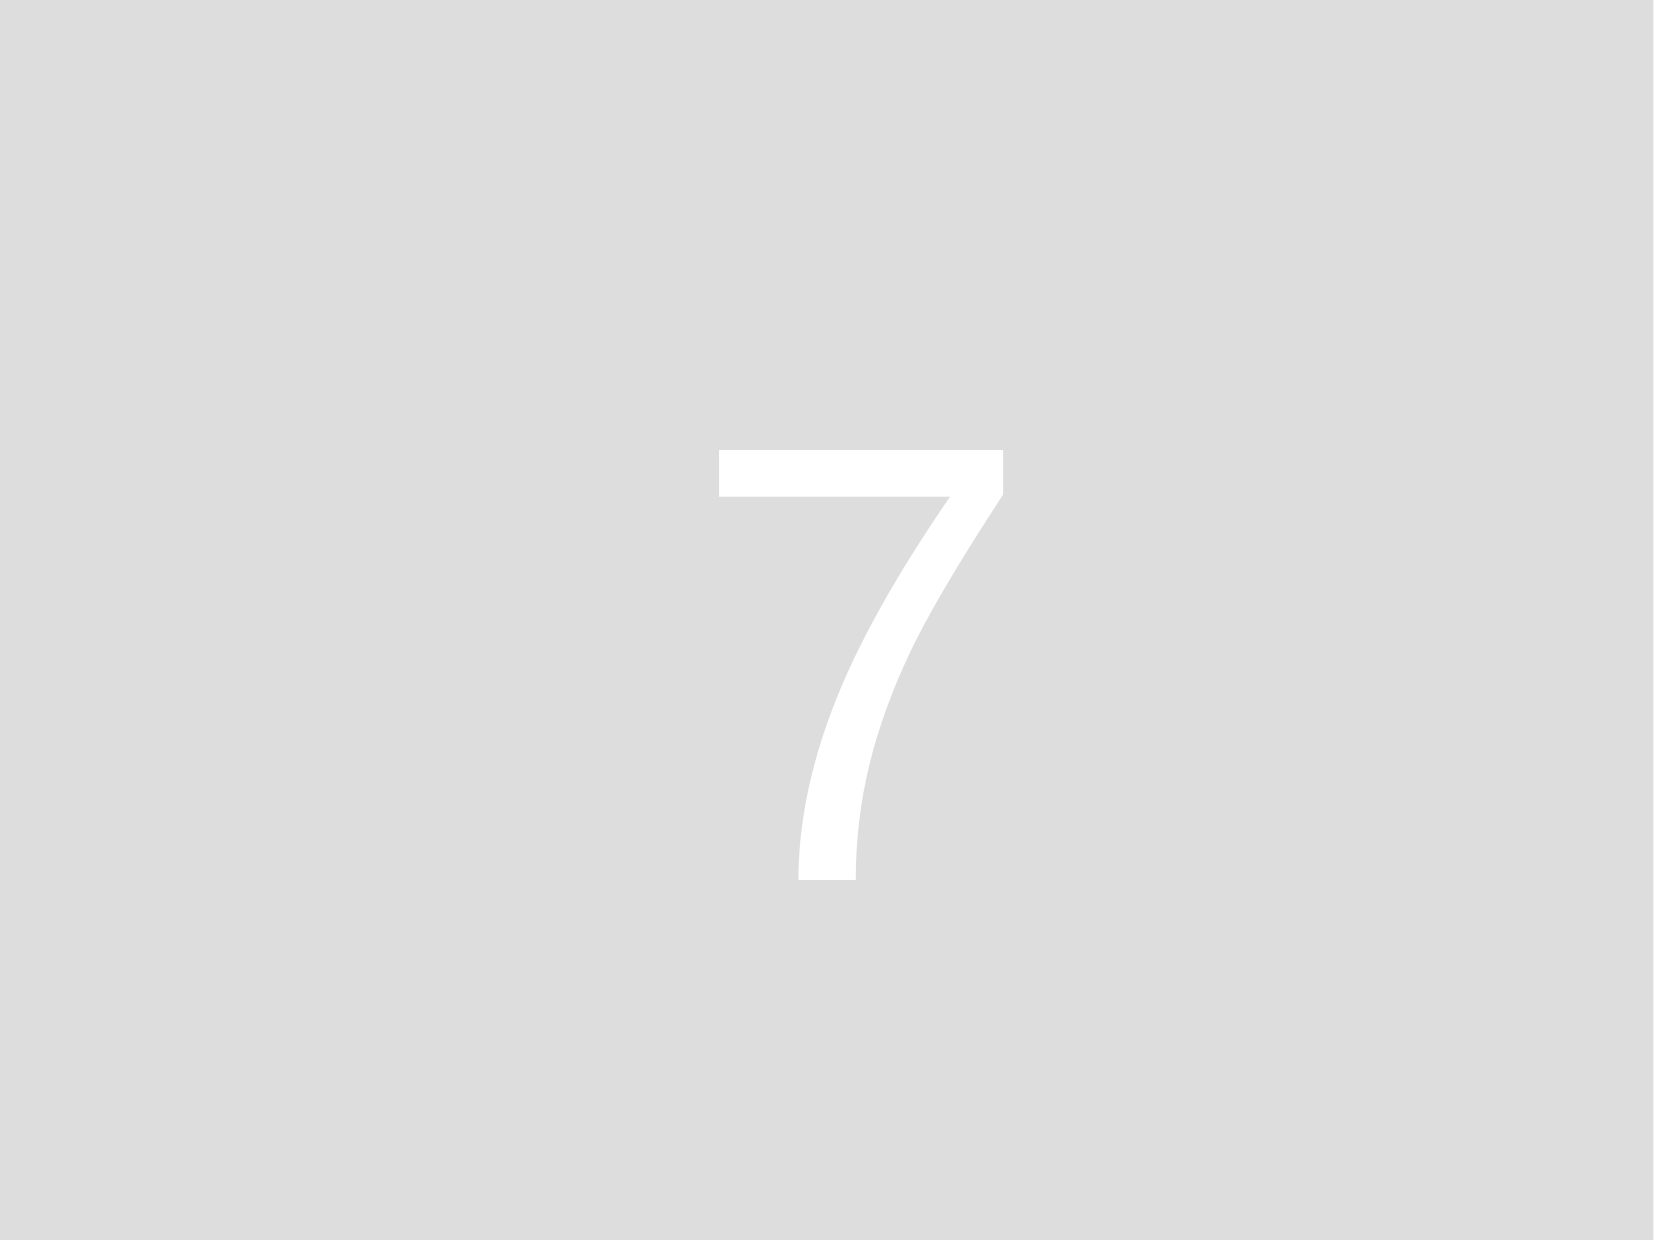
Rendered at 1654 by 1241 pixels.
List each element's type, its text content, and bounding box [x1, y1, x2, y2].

text_box 7 [673, 307, 1087, 1021]
